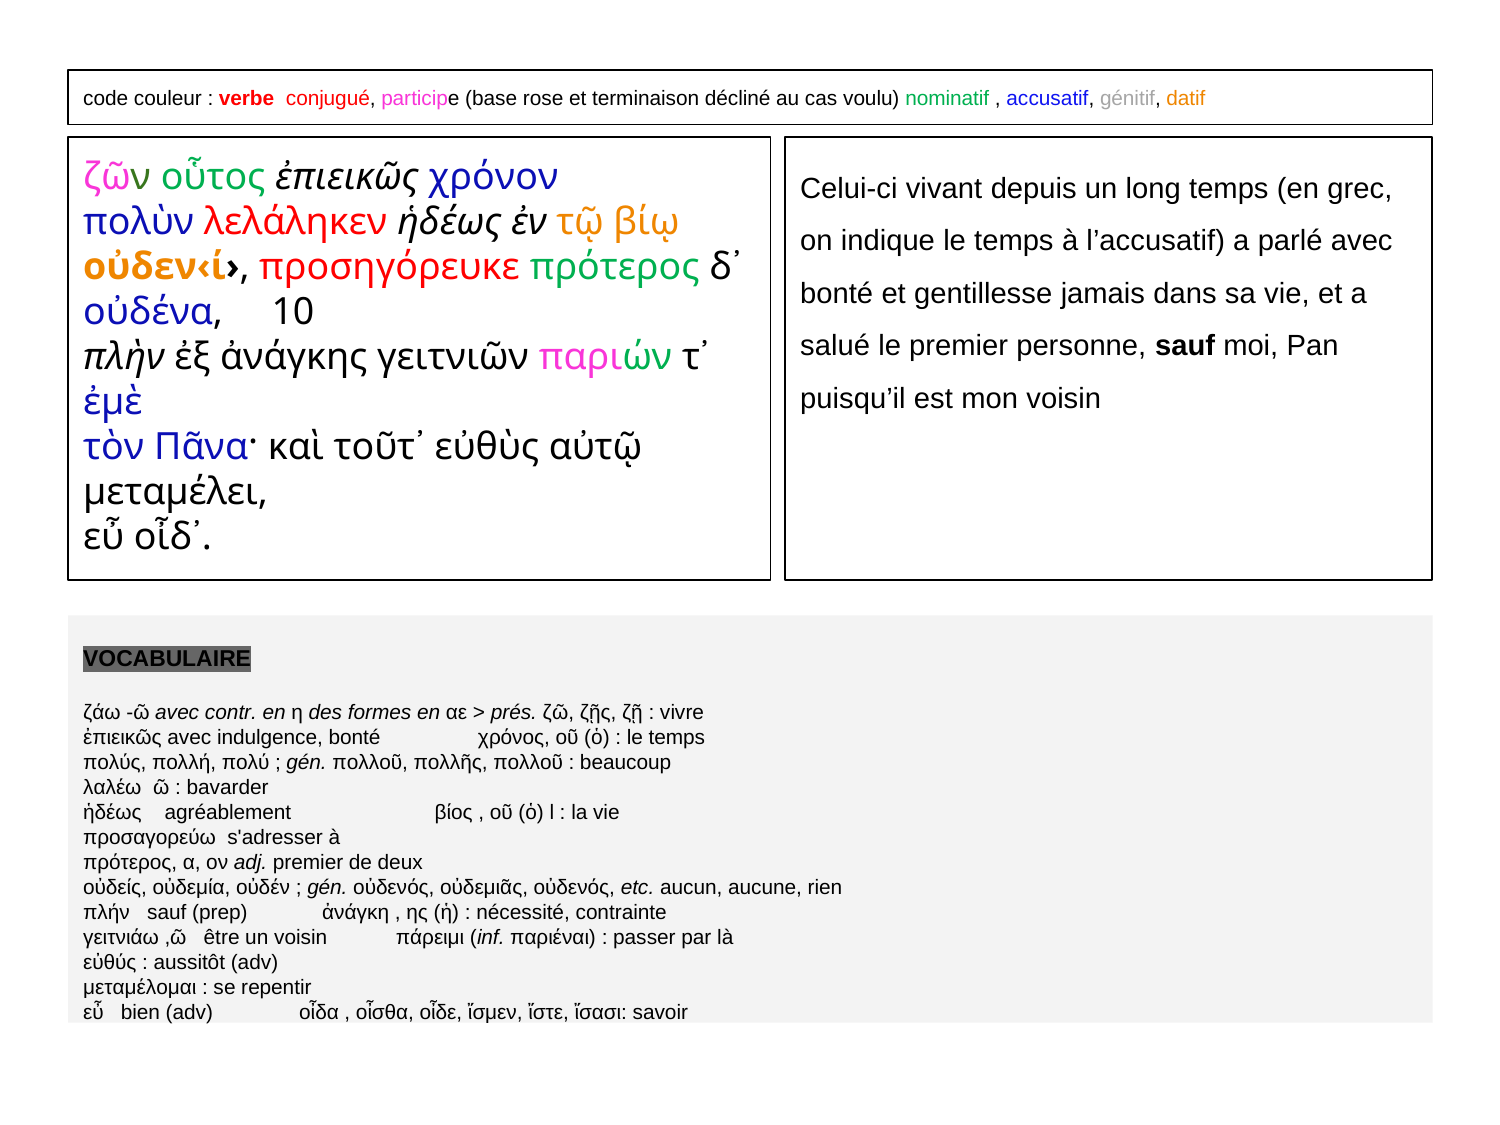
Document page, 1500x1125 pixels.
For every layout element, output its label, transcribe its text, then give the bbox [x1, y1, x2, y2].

text_box code couleur : verbe conjugué, participe (base rose et terminaison décliné au cas voulu) nominatif , accusatif, génitif, datif [68, 70, 1433, 125]
text_box ζῶν οὗτος ἐπιεικῶς χρόνον πολὺν λελάληκεν ἡδέως ἐν τῷ βίῳ οὐδεν‹ί›, προσηγόρευκε πρότερος δ᾽ οὐδένα, 10 πλὴν ἐξ ἀνάγκης γειτνιῶν παριών τ᾽ ἐμὲ τὸν Πᾶνα· καὶ τοῦτ᾽ εὐθὺς αὐτῷ μεταμέλει, εὖ οἶδ᾽. [68, 136, 771, 581]
text_box Celui-ci vivant depuis un long temps (en grec, on indique le temps à l’accusatif) a parlé avec bonté et gentillesse jamais dans sa vie, et a salué le premier personne, sauf moi, Pan puisqu’il est mon voisin [785, 136, 1432, 581]
text_box VOCABULAIRE ζάω -ῶ avec contr. en η des formes en αε > prés. ζῶ, ζῇς, ζῇ : vivre ἐπιεικῶς avec indulgence, bonté χρόνος, οῦ (ὁ) : le temps πολύς, πολλή, πολύ ; gén. πολλοῦ, πολλῆς, πολλοῦ : beaucoup λαλέω ῶ : bavarder ἡδέως agréablement βίος , οῦ (ὁ) l : la vie προσαγορεύω s'adresser à πρότερος, α, ον adj. premier de deux οὐδείς, οὐδεμία, οὐδέν ; gén. οὐδενός, οὐδεμιᾶς, οὐδενός, etc. aucun, aucune, rien πλήν sauf (prep) ἀνάγκη , ης (ἡ) : nécessité, contrainte γειτνιάω ,ῶ être un voisin πάρειμι (inf. παριέναι) : passer par là εὐθύς : aussitôt (adv) μεταμέλομαι : se repentir εὖ bien (adv) οἶδα , οἶσθα, οἶδε, ἴσμεν, ἴστε, ἴσασι: savoir [68, 615, 1433, 1023]
